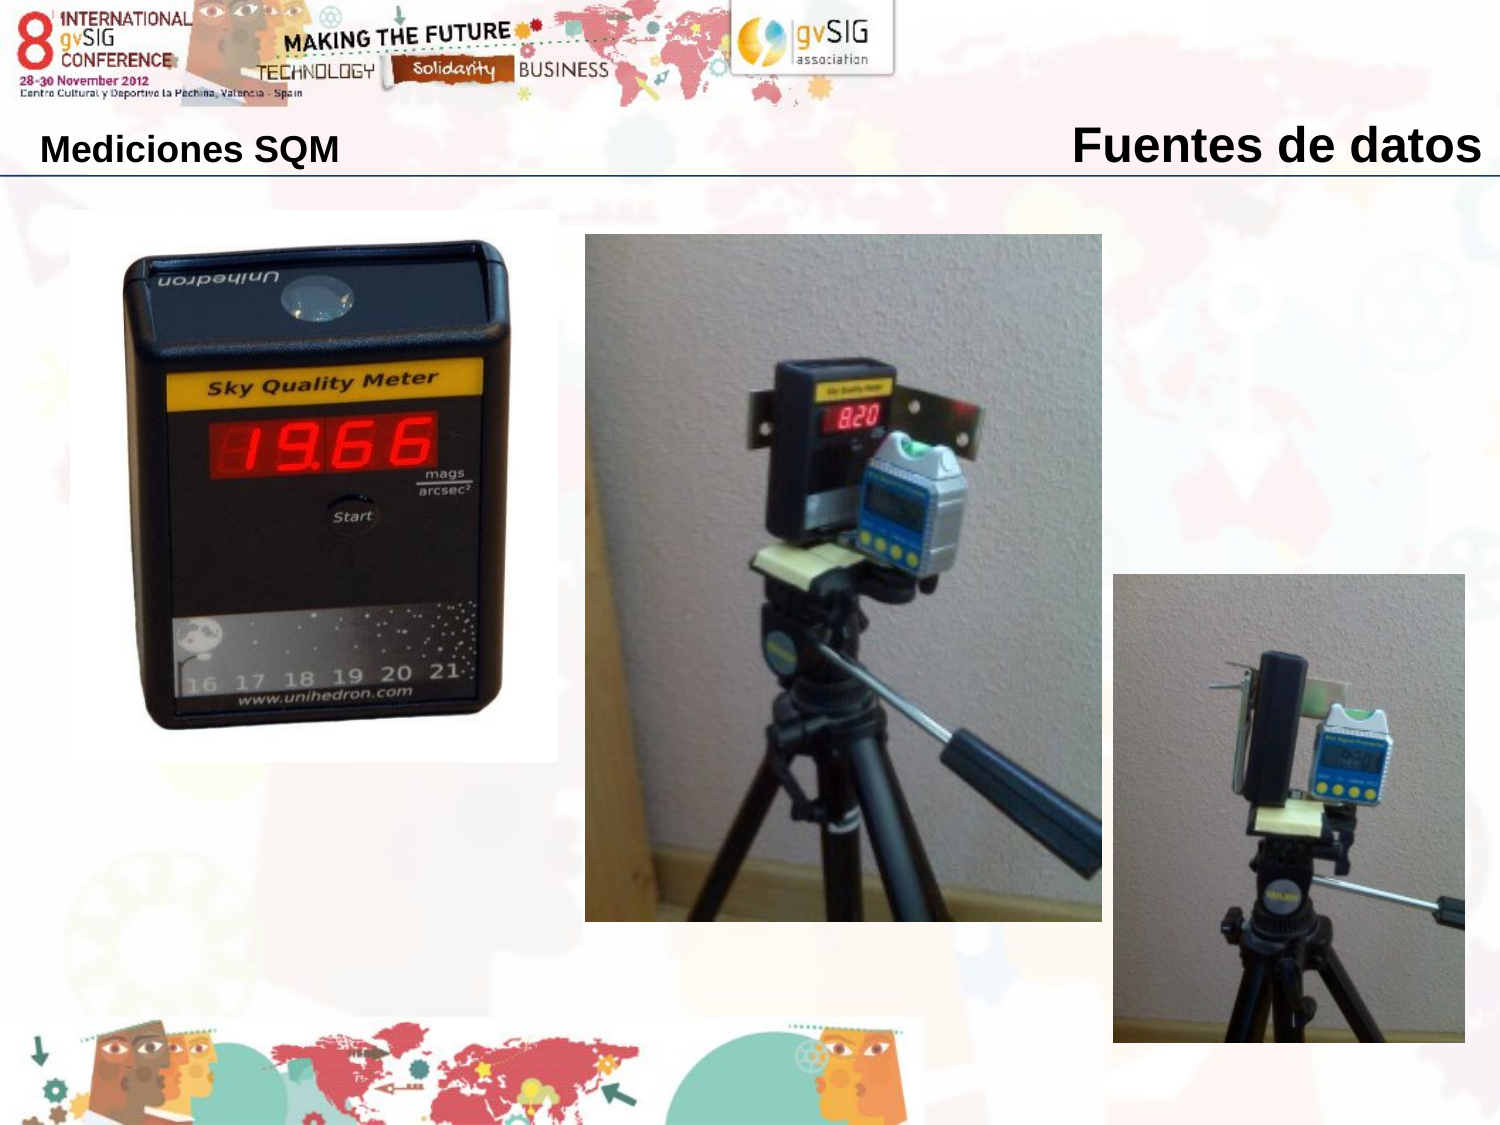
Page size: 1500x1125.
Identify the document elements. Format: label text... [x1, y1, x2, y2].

text_box Fuentes de datos [1057, 177, 1498, 181]
text_box Mediciones SQM [25, 117, 355, 177]
text_box Fuentes de datos [1057, 105, 1498, 175]
picture [0, 177, 1500, 1125]
picture [0, 0, 1500, 175]
